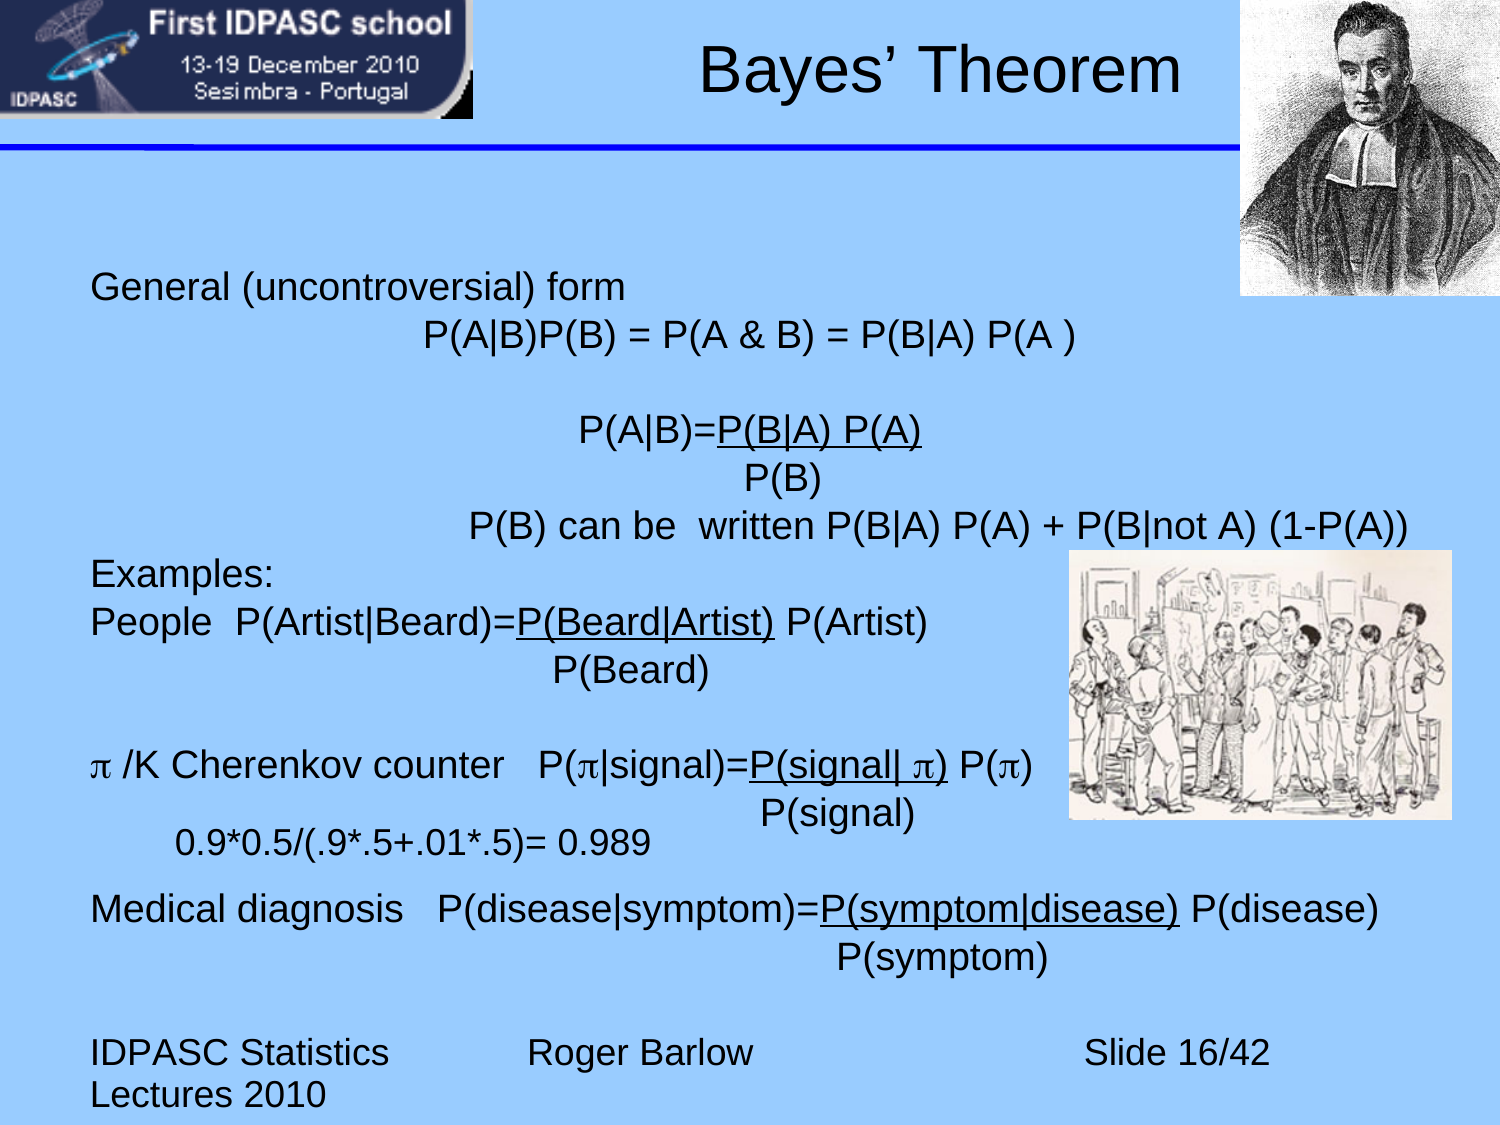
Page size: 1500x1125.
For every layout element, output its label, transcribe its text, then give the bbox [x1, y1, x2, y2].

picture [1240, 0, 1500, 296]
text_box General (uncontroversial) form P(A|B)P(B) = P(A & B) = P(B|A) P(A ) P(A|B)=P(B|A) P(A) P(B) P(B) can be written P(B|A) P(A) + P(B|not A) (1-P(A)) Examples: People P(Artist|Beard)=P(Beard|Artist) P(Artist) P(Beard)  /K Cherenkov counter P(|signal)=P(signal| ) P() P(signal) Medical diagnosis P(disease|symptom)=P(symptom|disease) P(disease) P(symptom) [75, 262, 1426, 1006]
text_box 0.9*0.5/(.9*.5+.01*.5)= 0.989 [112, 810, 715, 872]
title Bayes’ Theorem [494, 17, 1240, 207]
picture [0, 0, 473, 119]
picture [1069, 550, 1452, 821]
